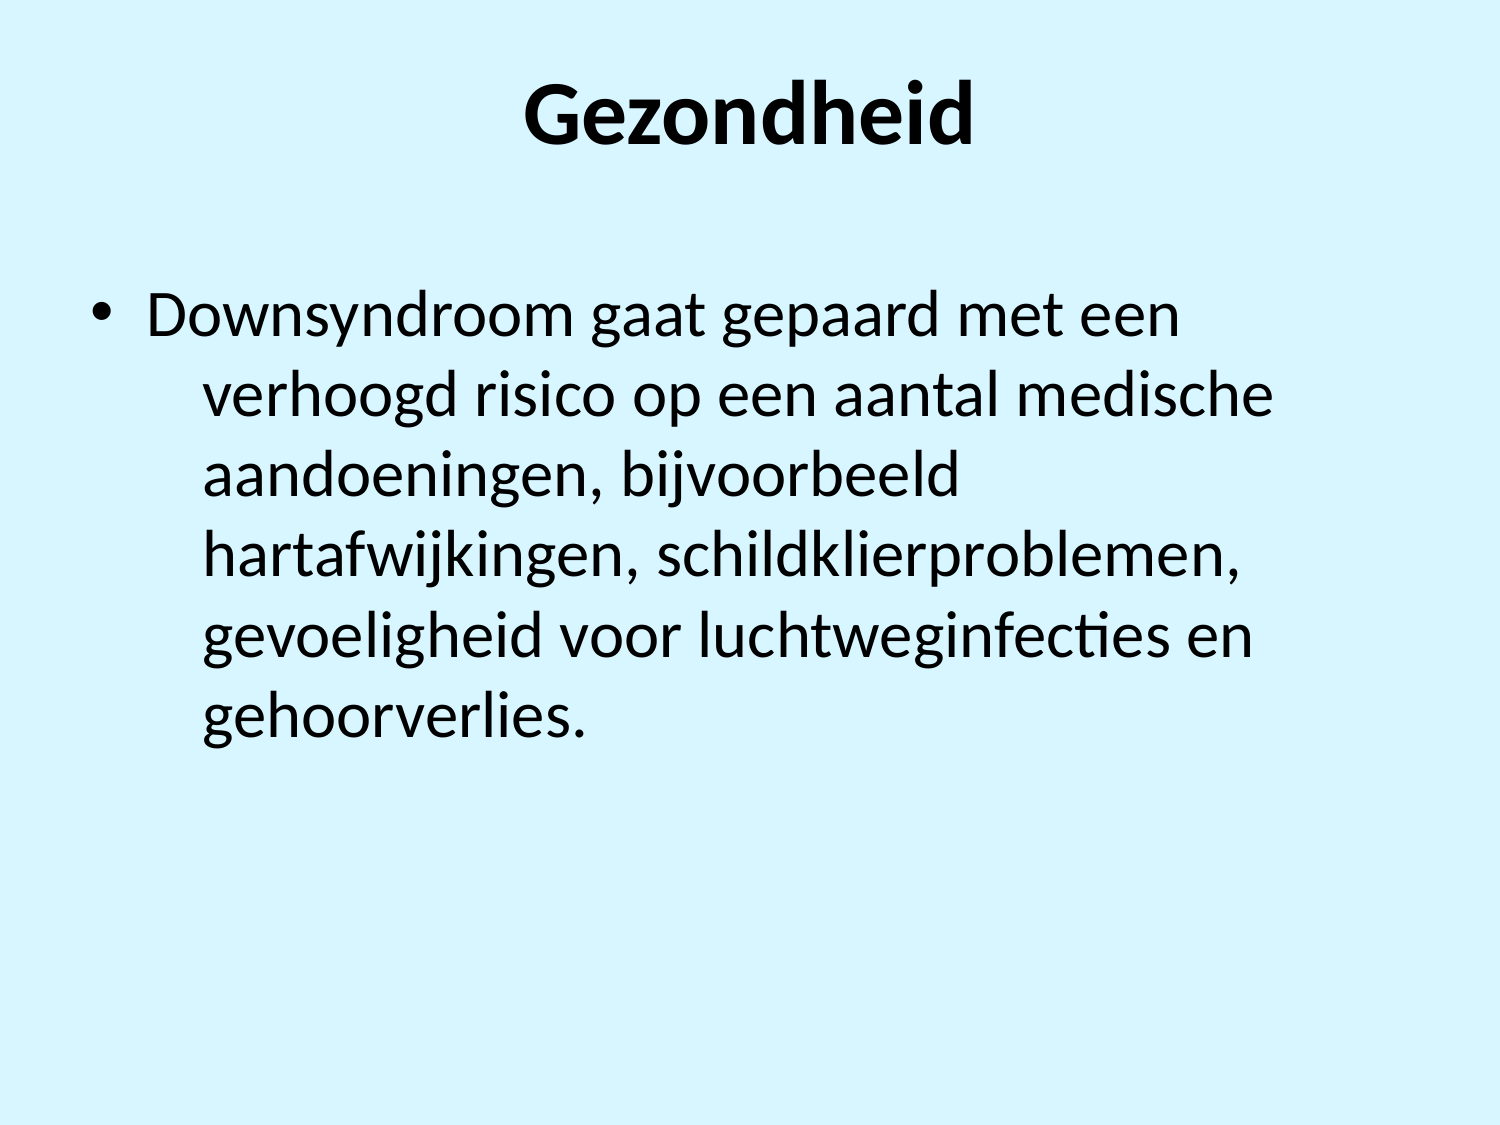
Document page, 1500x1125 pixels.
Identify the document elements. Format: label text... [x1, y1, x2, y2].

title Gezondheid [75, 45, 1426, 233]
list Downsyndroom gaat gepaard met een verhoogd risico op een aantal medische aandoeningen, bijvoorbeeld hartafwijkingen, schildklierproblemen, gevoeligheid voor luchtweginfecties en gehoorverlies. [75, 262, 1426, 1005]
